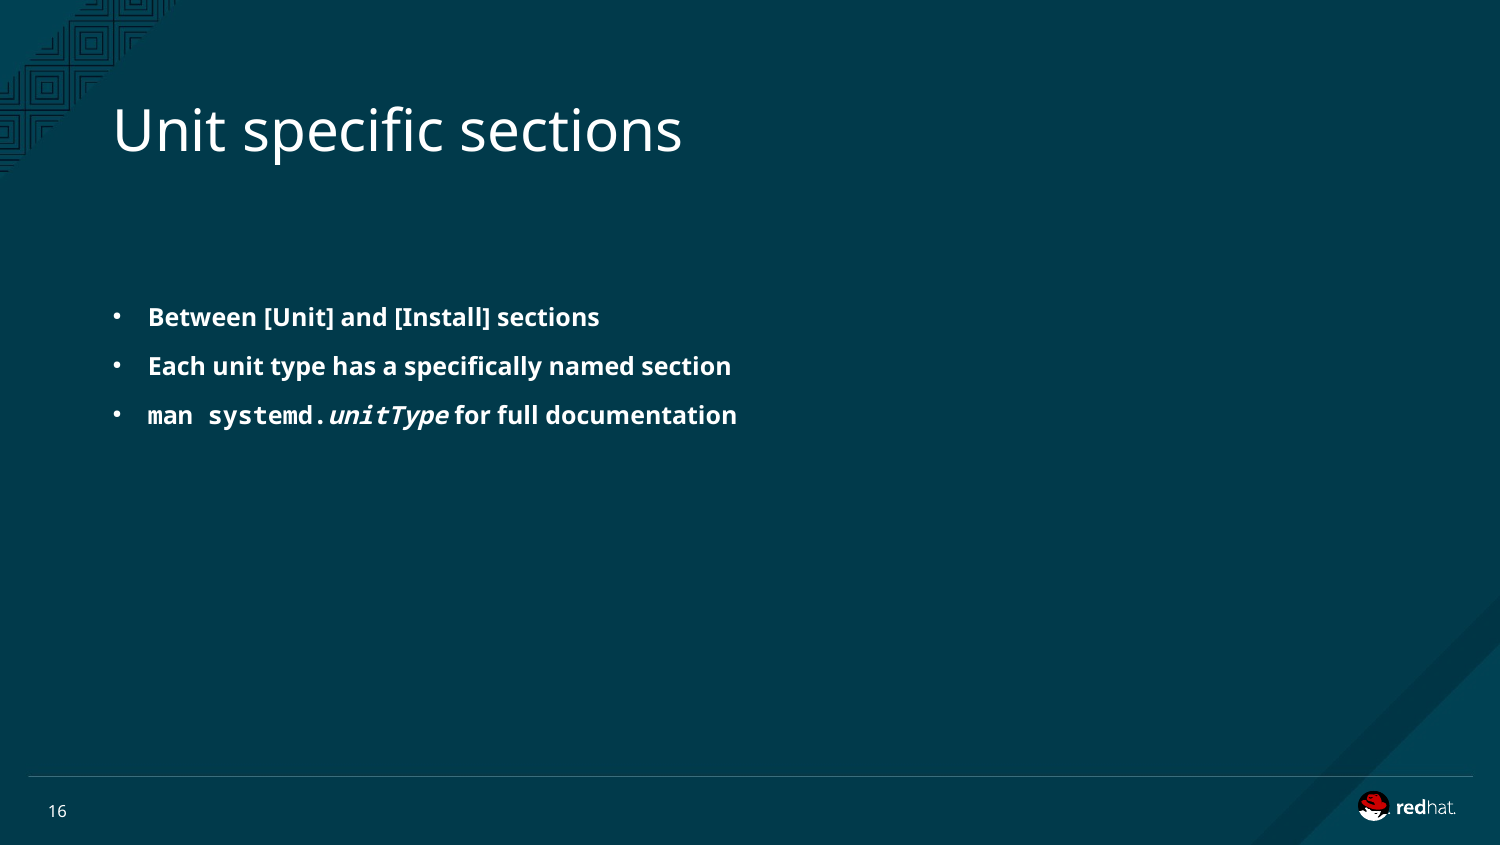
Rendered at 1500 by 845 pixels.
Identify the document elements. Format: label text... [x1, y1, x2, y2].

picture [99, 38, 103, 49]
text_box Between [Unit] and [Install] sections Each unit type has a specifically named section man systemd.unitType for full documentation [112, 300, 716, 708]
title Unit specific sections [112, 0, 1388, 169]
